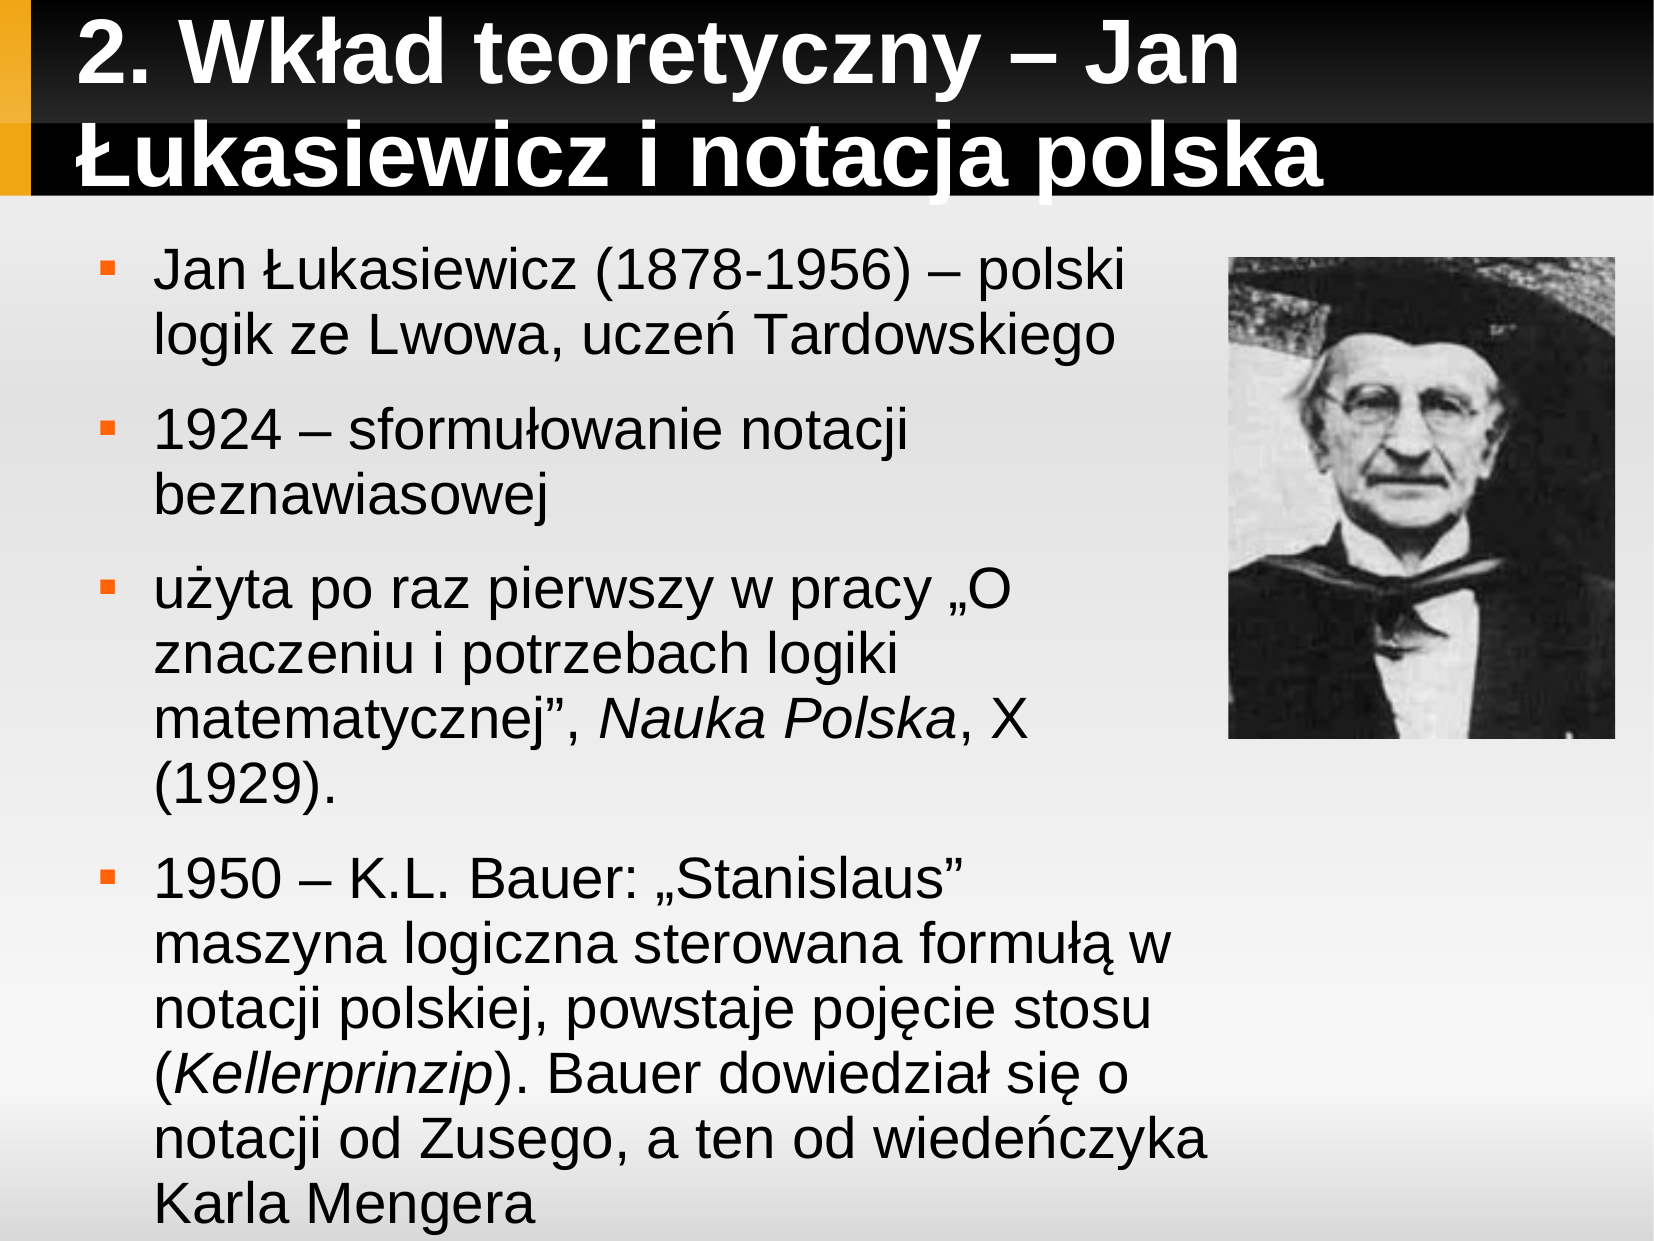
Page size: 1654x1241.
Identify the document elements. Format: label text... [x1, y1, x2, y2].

title 2. Wkład teoretyczny – Jan Łukasiewicz i notacja polska [76, 1, 1565, 207]
picture [0, 0, 1654, 1241]
list Jan Łukasiewicz (1878-1956) – polski logik ze Lwowa, uczeń Tardowskiego 1924 – sformułowanie notacji beznawiasowej użyta po raz pierwszy w pracy „O znaczeniu i potrzebach logiki matematycznej”, Nauka Polska, X (1929). 1950 – K.L. Bauer: „Stanislaus” maszyna logiczna sterowana formułą w notacji polskiej, powstaje pojęcie stosu (Kellerprinzip). Bauer dowiedział się o notacji od Zusego, a ten od wiedeńczyka Karla Mengera [82, 237, 1211, 1236]
